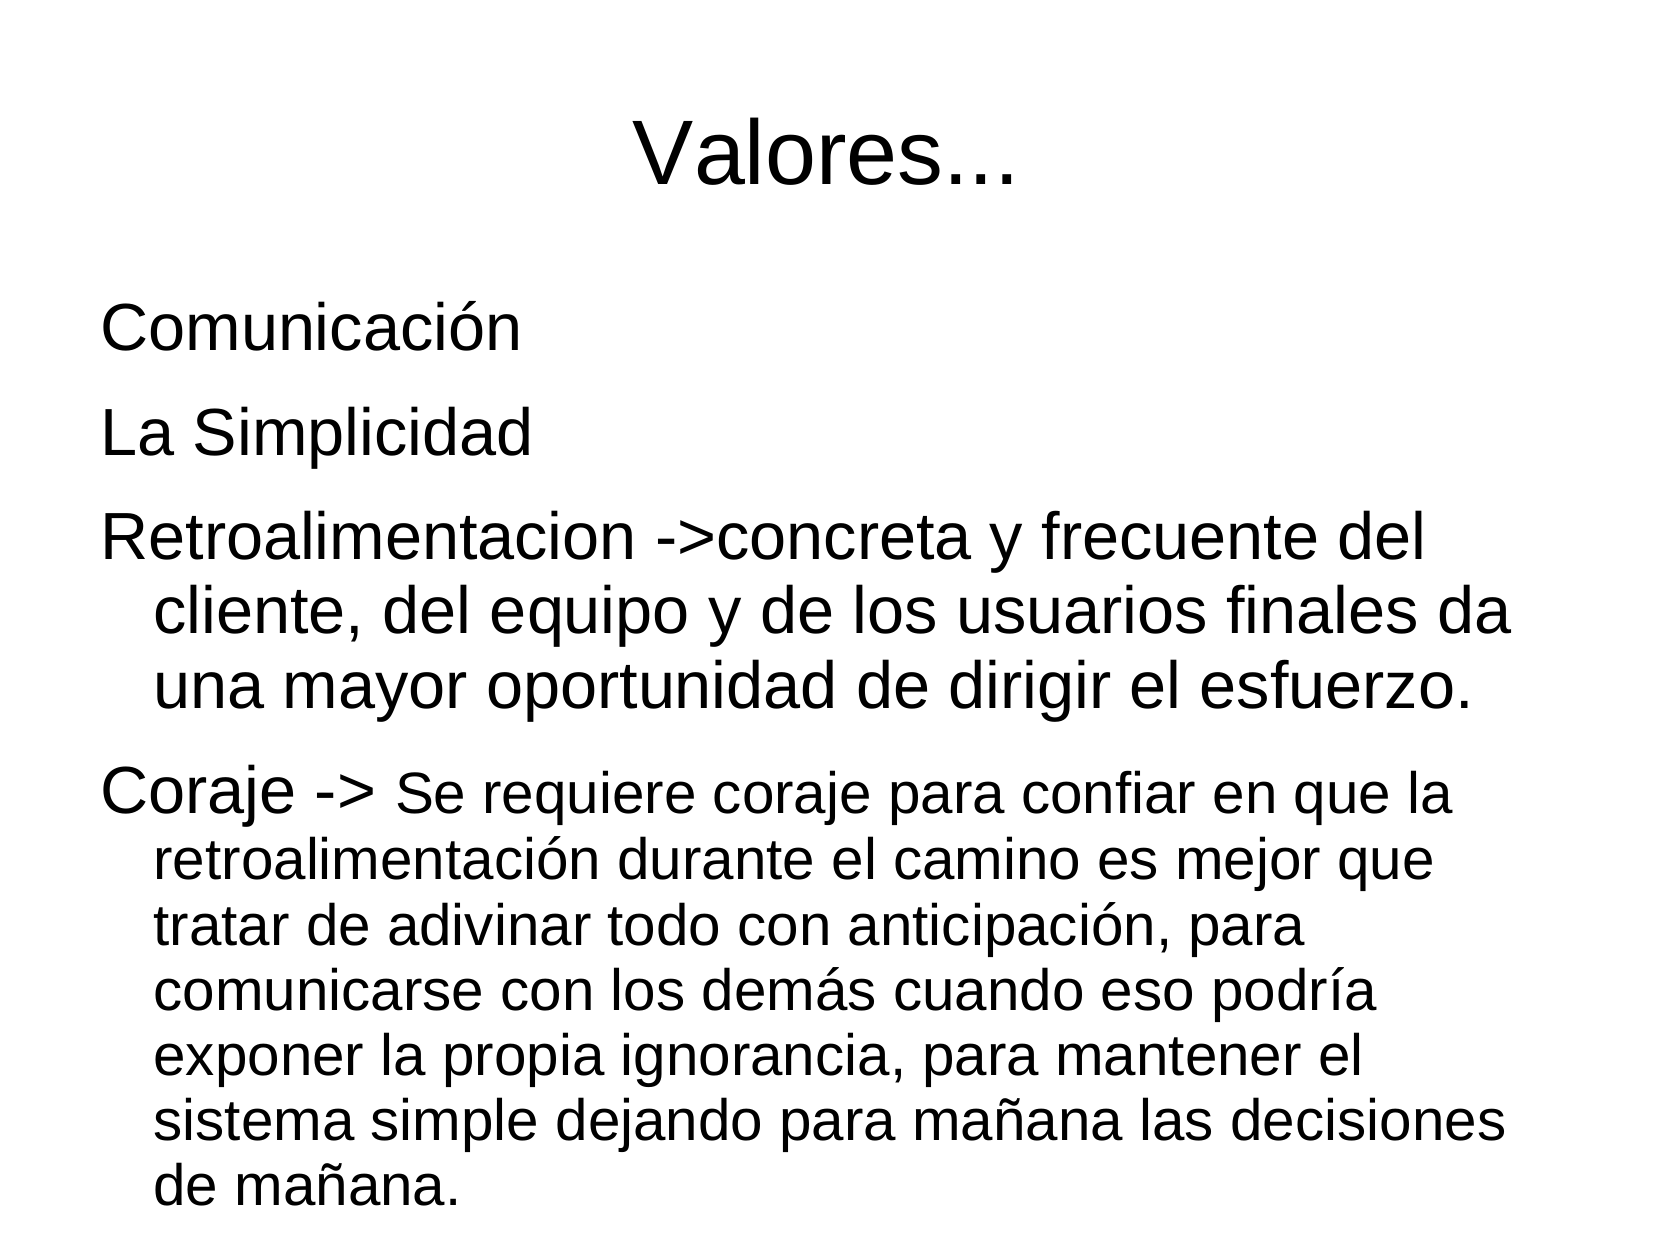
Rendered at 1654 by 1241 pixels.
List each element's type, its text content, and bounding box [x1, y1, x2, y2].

title Valores... [82, 49, 1571, 257]
list Comunicación La Simplicidad Retroalimentacion ->concreta y frecuente del cliente, del equipo y de los usuarios finales da una mayor oportunidad de dirigir el esfuerzo. Coraje -> Se requiere coraje para confiar en que la retroalimentación durante el camino es mejor que tratar de adivinar todo con anticipación, para comunicarse con los demás cuando eso podría exponer la propia ignorancia, para mantener el sistema simple dejando para mañana las decisiones de mañana. [82, 290, 1571, 1217]
